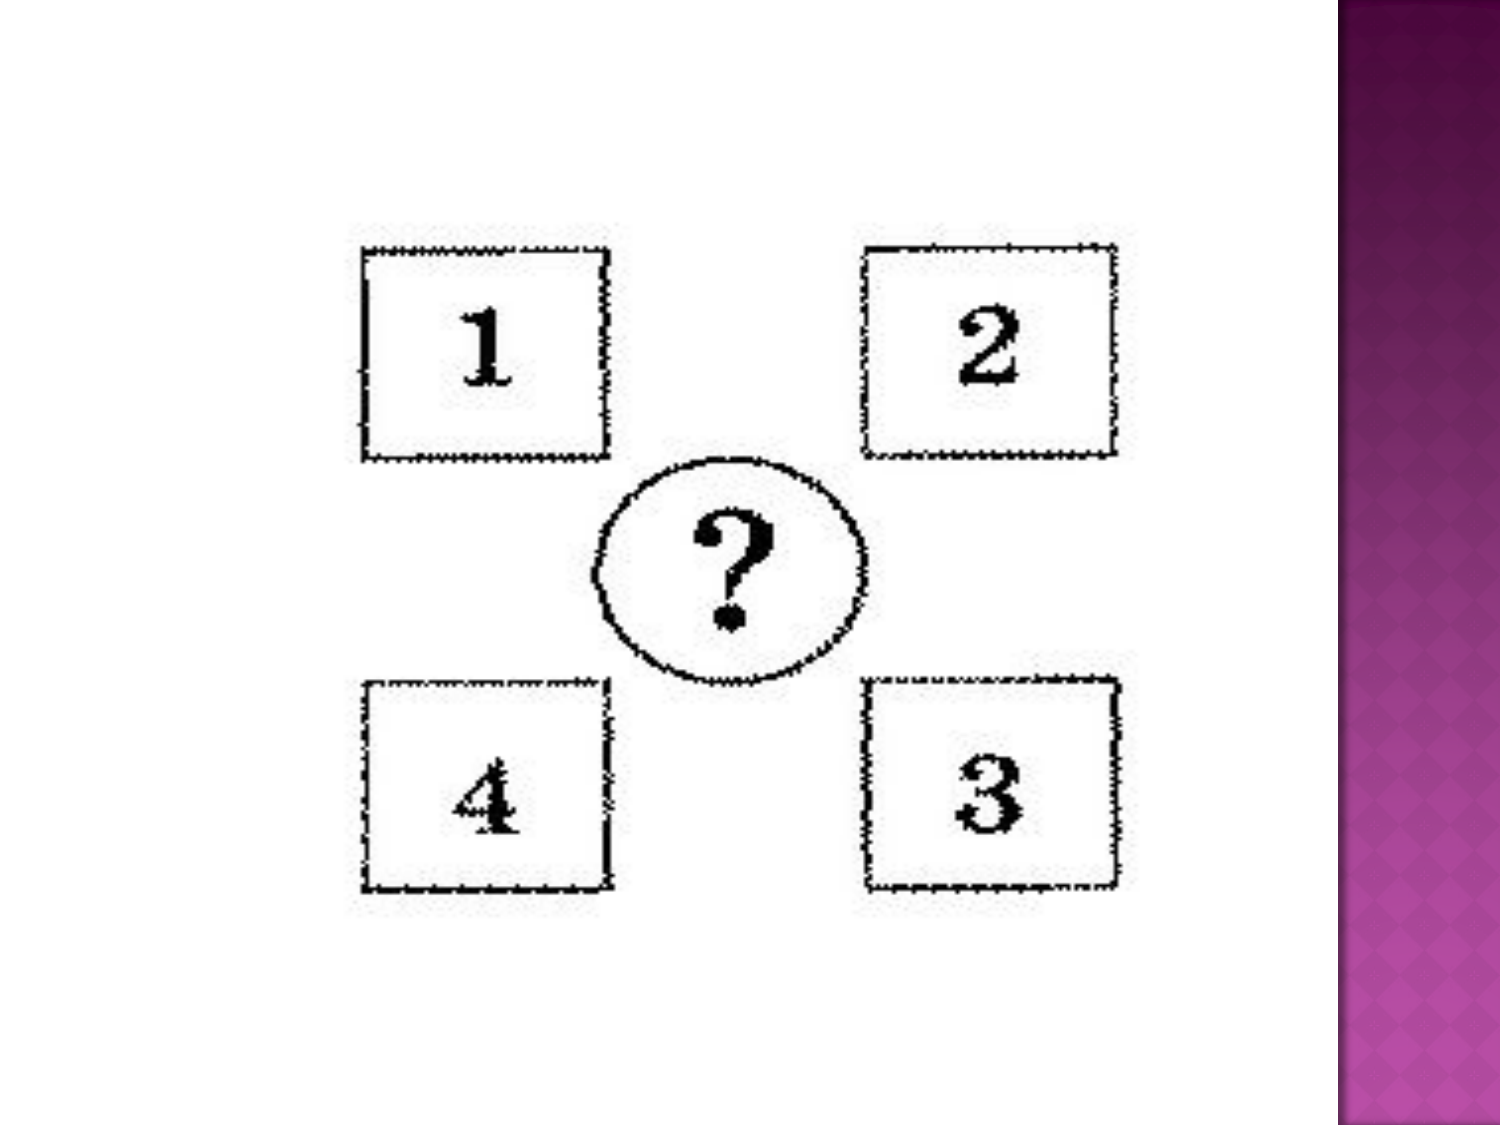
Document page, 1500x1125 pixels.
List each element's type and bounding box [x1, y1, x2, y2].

picture [1337, 0, 1500, 1125]
picture [281, 117, 1149, 1032]
